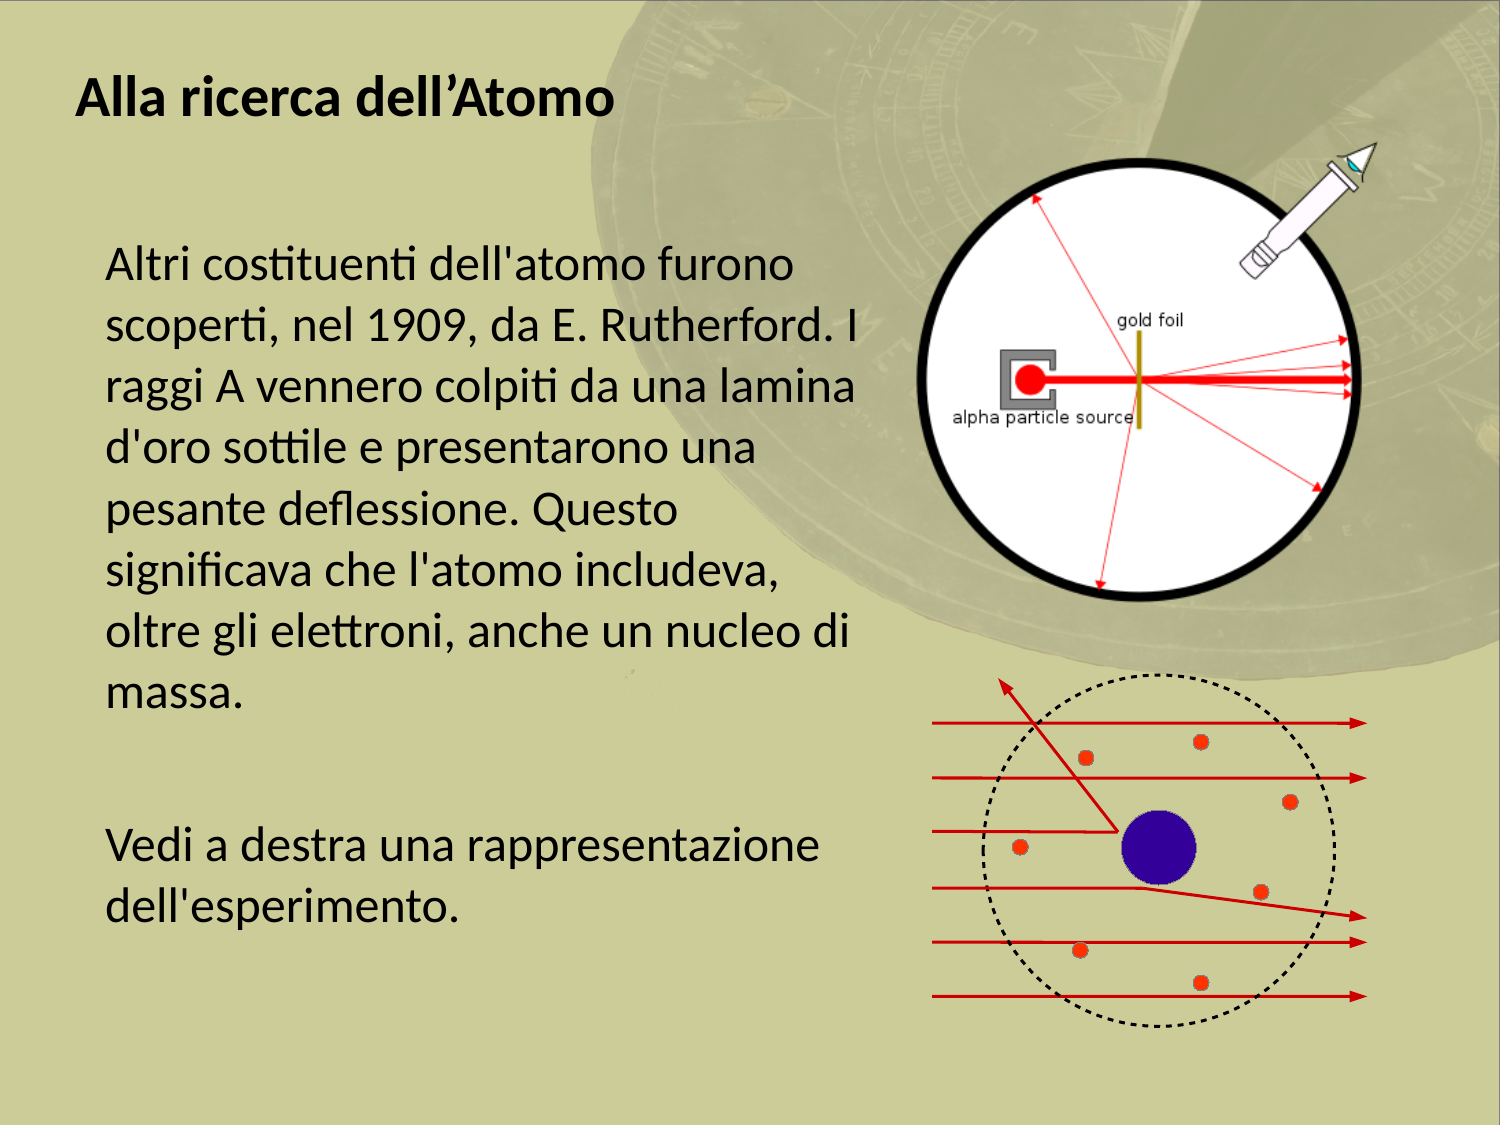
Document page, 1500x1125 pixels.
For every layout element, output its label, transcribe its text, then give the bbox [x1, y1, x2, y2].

picture [844, 135, 1388, 604]
text_box [1193, 734, 1210, 751]
text_box [1253, 884, 1270, 901]
text_box [1078, 750, 1094, 766]
text_box [1121, 810, 1197, 886]
text_box [1282, 794, 1299, 811]
text_box Altri costituenti dell'atomo furono scoperti, nel 1909, da E. Rutherford. I raggi A vennero colpiti da una lamina d'oro sottile e presentarono una pesante deflessione. Questo significava che l'atomo includeva, oltre gli elettroni, anche un nucleo di massa. Vedi a destra una rappresentazione dell'esperimento. [105, 153, 871, 1009]
text_box [1072, 942, 1089, 959]
text_box [1193, 975, 1210, 991]
title Alla ricerca dell’Atomo [75, 56, 642, 120]
text_box [1012, 839, 1029, 856]
